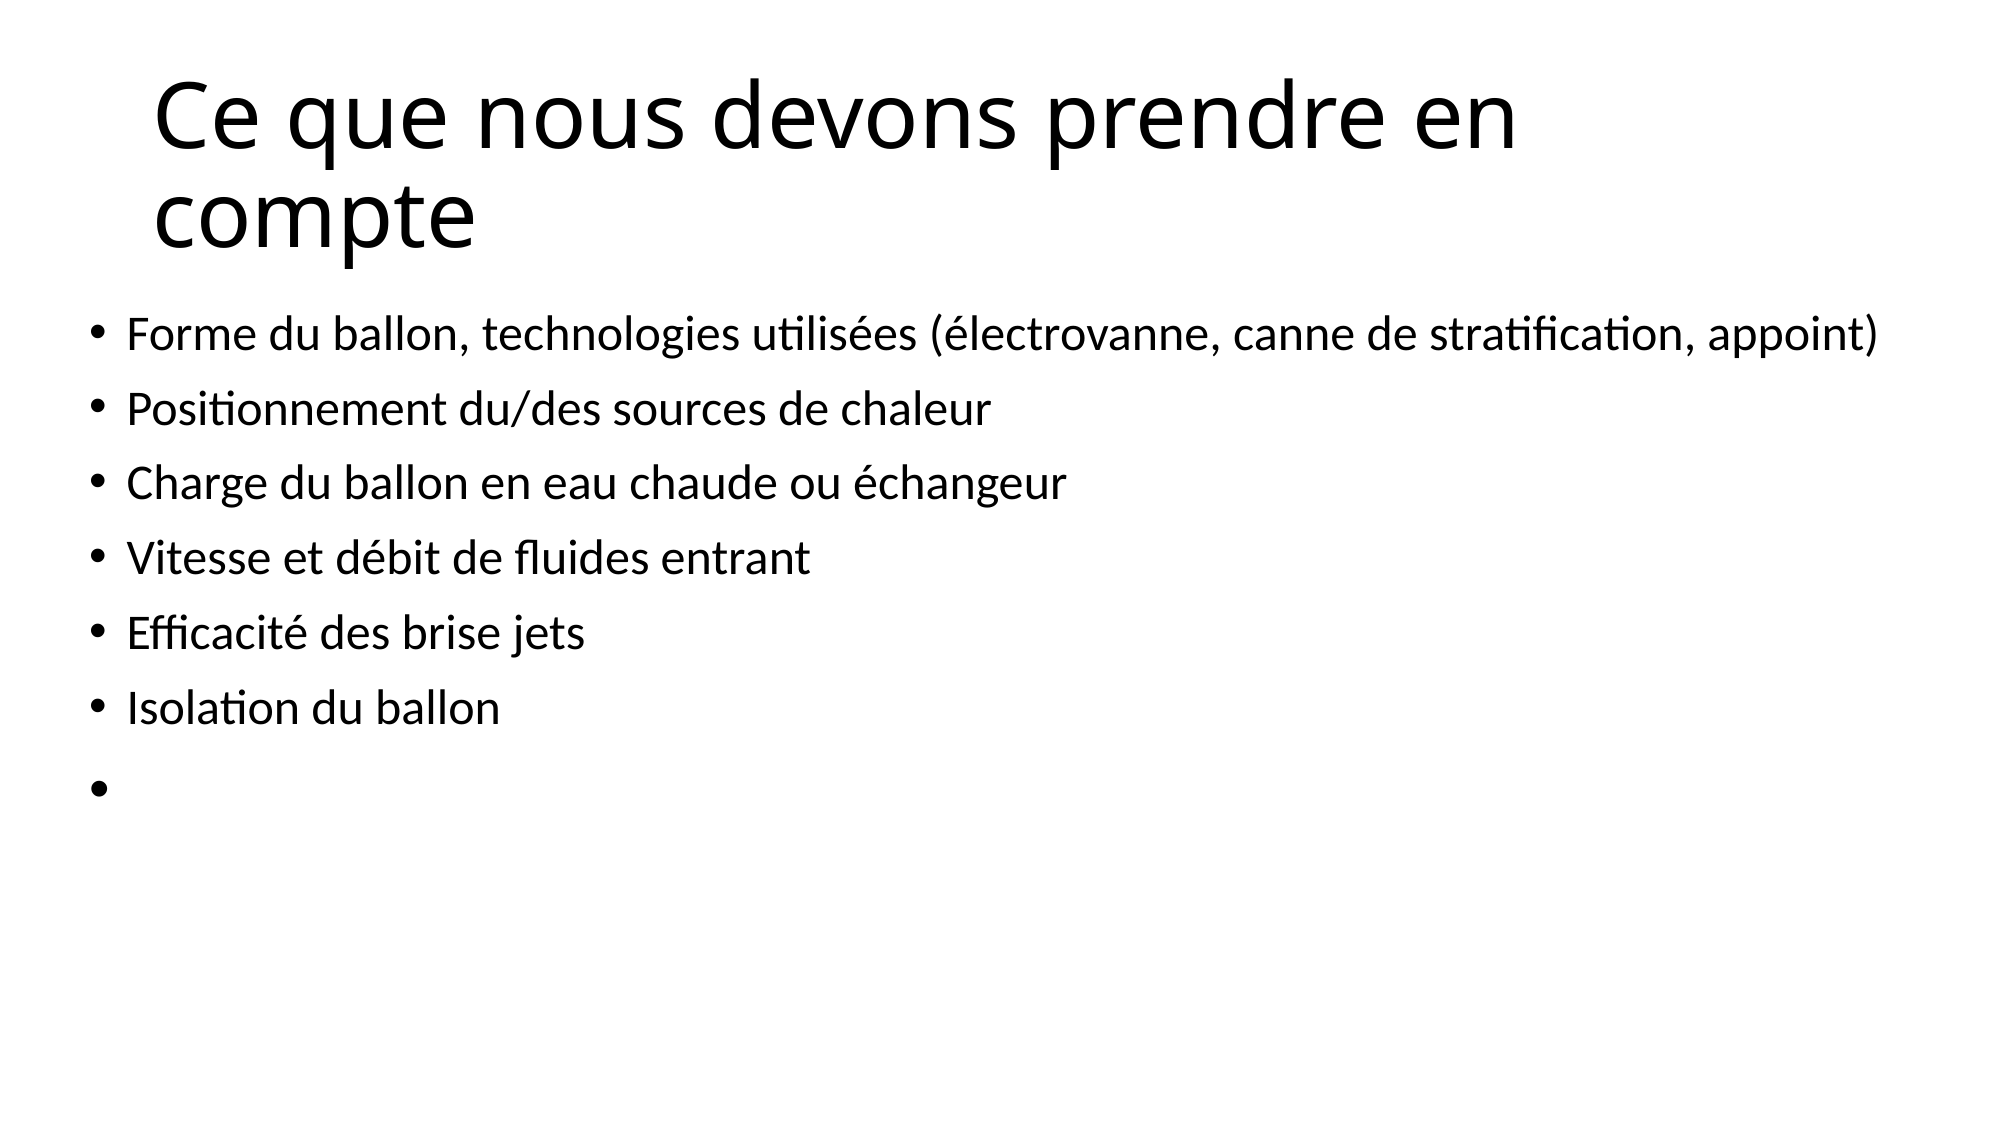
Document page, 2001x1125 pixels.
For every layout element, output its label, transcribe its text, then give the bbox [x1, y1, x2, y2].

list Forme du ballon, technologies utilisées (électrovanne, canne de stratification, appoint) Positionnement du/des sources de chaleur Charge du ballon en eau chaude ou échangeur Vitesse et débit de fluides entrant Efficacité des brise jets Isolation du ballon [74, 299, 1913, 1014]
title Ce que nous devons prendre en compte [137, 59, 1863, 278]
